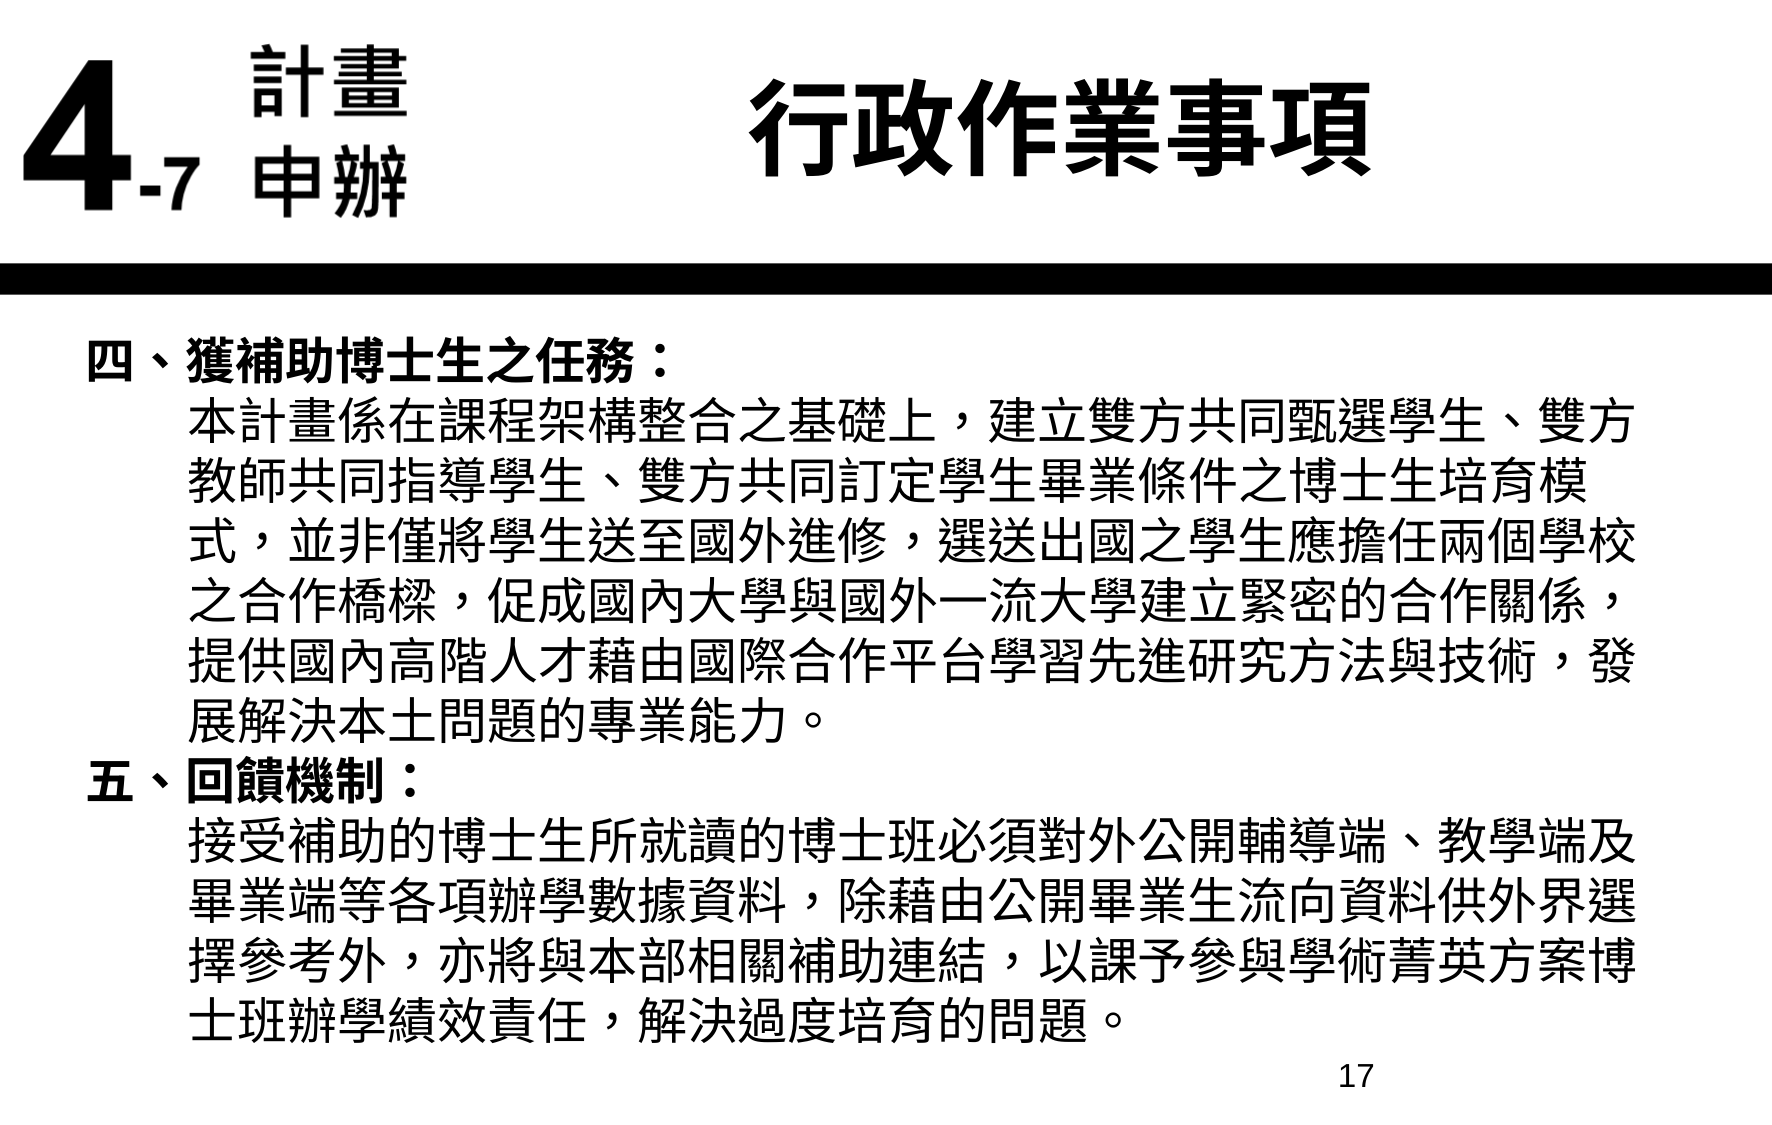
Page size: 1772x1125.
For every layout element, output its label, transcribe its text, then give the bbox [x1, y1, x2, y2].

picture [4, 0, 456, 384]
text_box 17 [1322, 1046, 1737, 1125]
text_box 行政作業事項 [732, 56, 1709, 198]
text_box 四、獲補助博士生之任務： 本計畫係在課程架構整合之基礎上，建立雙方共同甄選學生、雙方教師共同指導學生、雙方共同訂定學生畢業條件之博士生培育模式，並非僅將學生送至國外進修，選送出國之學生應擔任兩個學校之合作橋樑，促成國內大學與國外一流大學建立緊密的合作關係，提供國內高階人才藉由國際合作平台學習先進研究方法與技術，發展解決本土問題的專業能力。 五、回饋機制： 接受補助的博士生所就讀的博士班必須對外公開輔導端、教學端及畢業端等各項辦學數據資料，除藉由公開畢業生流向資料供外界選擇參考外，亦將與本部相關補助連結，以課予參與學術菁英方案博士班辦學績效責任，解決過度培育的問題。 [71, 322, 1677, 1057]
